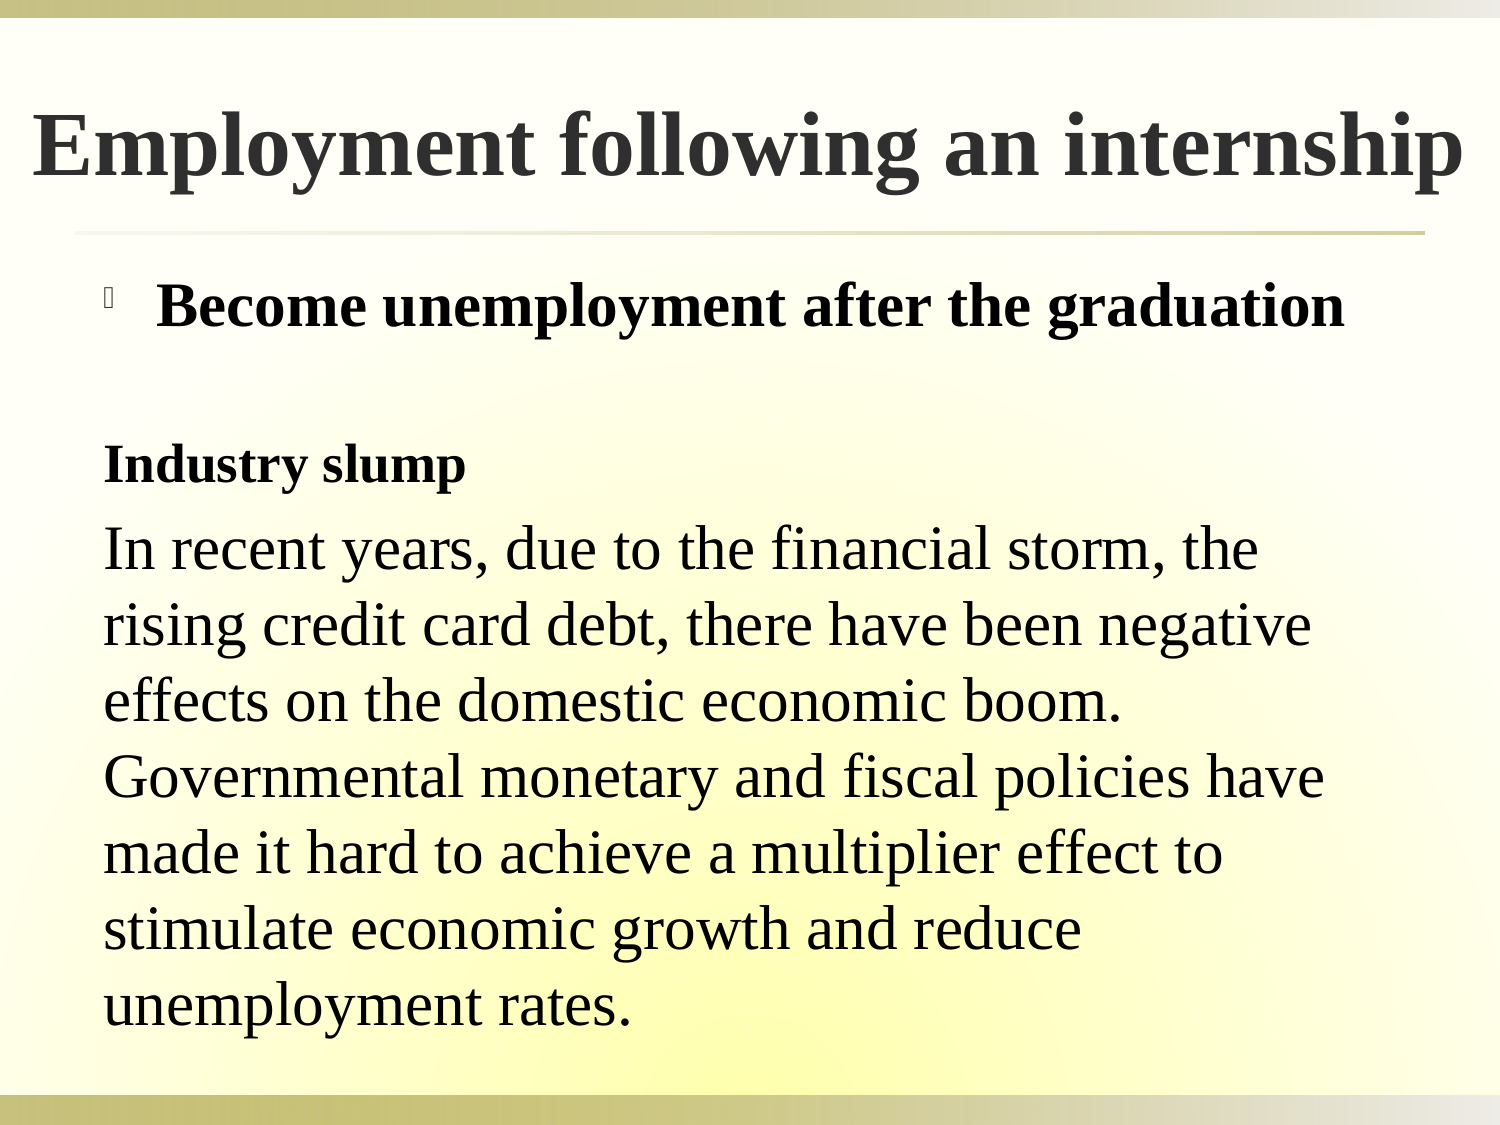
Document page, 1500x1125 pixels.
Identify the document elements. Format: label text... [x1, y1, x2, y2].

text_box Become unemployment after the graduation Industry slump In recent years, due to the financial storm, the rising credit card debt, there have been negative effects on the domestic economic boom. Governmental monetary and fiscal policies have made it hard to achieve a multiplier effect to stimulate economic growth and reduce unemployment rates. [88, 255, 1436, 1047]
title Employment following an internship [0, 45, 1500, 233]
